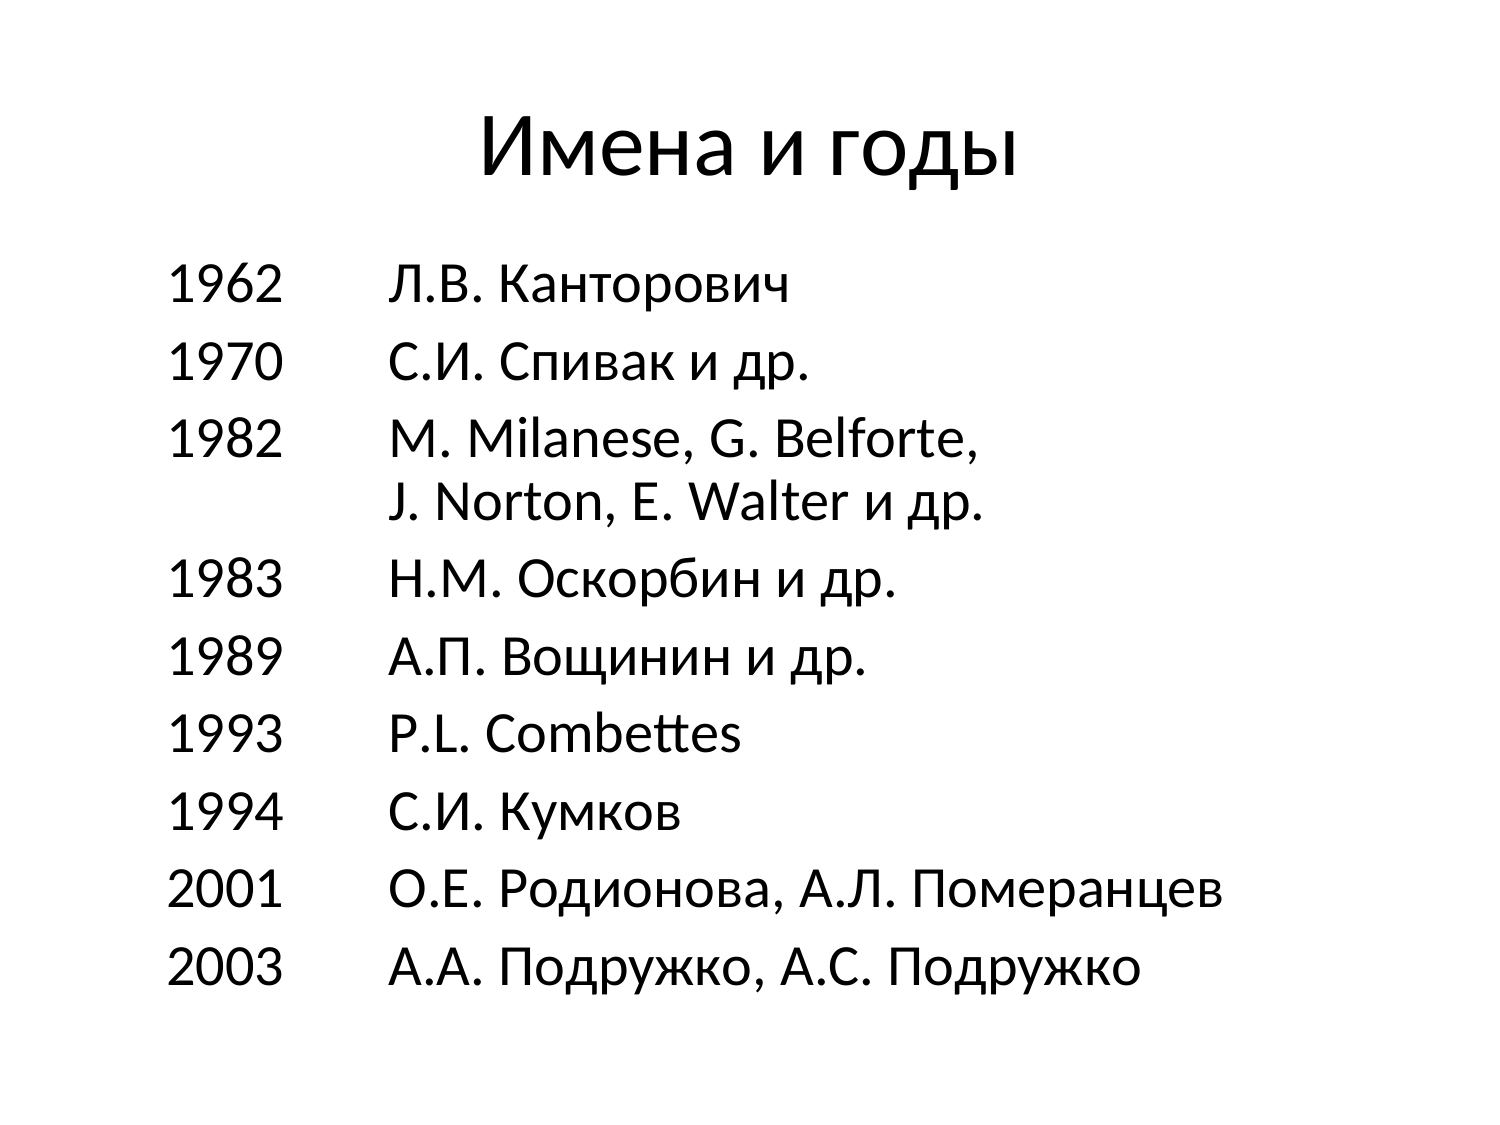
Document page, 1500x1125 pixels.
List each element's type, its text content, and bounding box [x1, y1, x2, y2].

text_box Имена и годы [75, 45, 1426, 233]
text_box 1962 Л.В. Канторович 1970 С.И. Спивак и др. 1982 M. Milanese, G. Belforte, J. Norton, E. Walter и др. 1983 Н.М. Оскорбин и др. 1989 А.П. Вощинин и др. 1993 P.L. Combettes 1994 С.И. Кумков 2001 О.Е. Родионова, А.Л. Померанцев 2003 А.А. Подружко, А.С. Подружко [75, 244, 1426, 1017]
